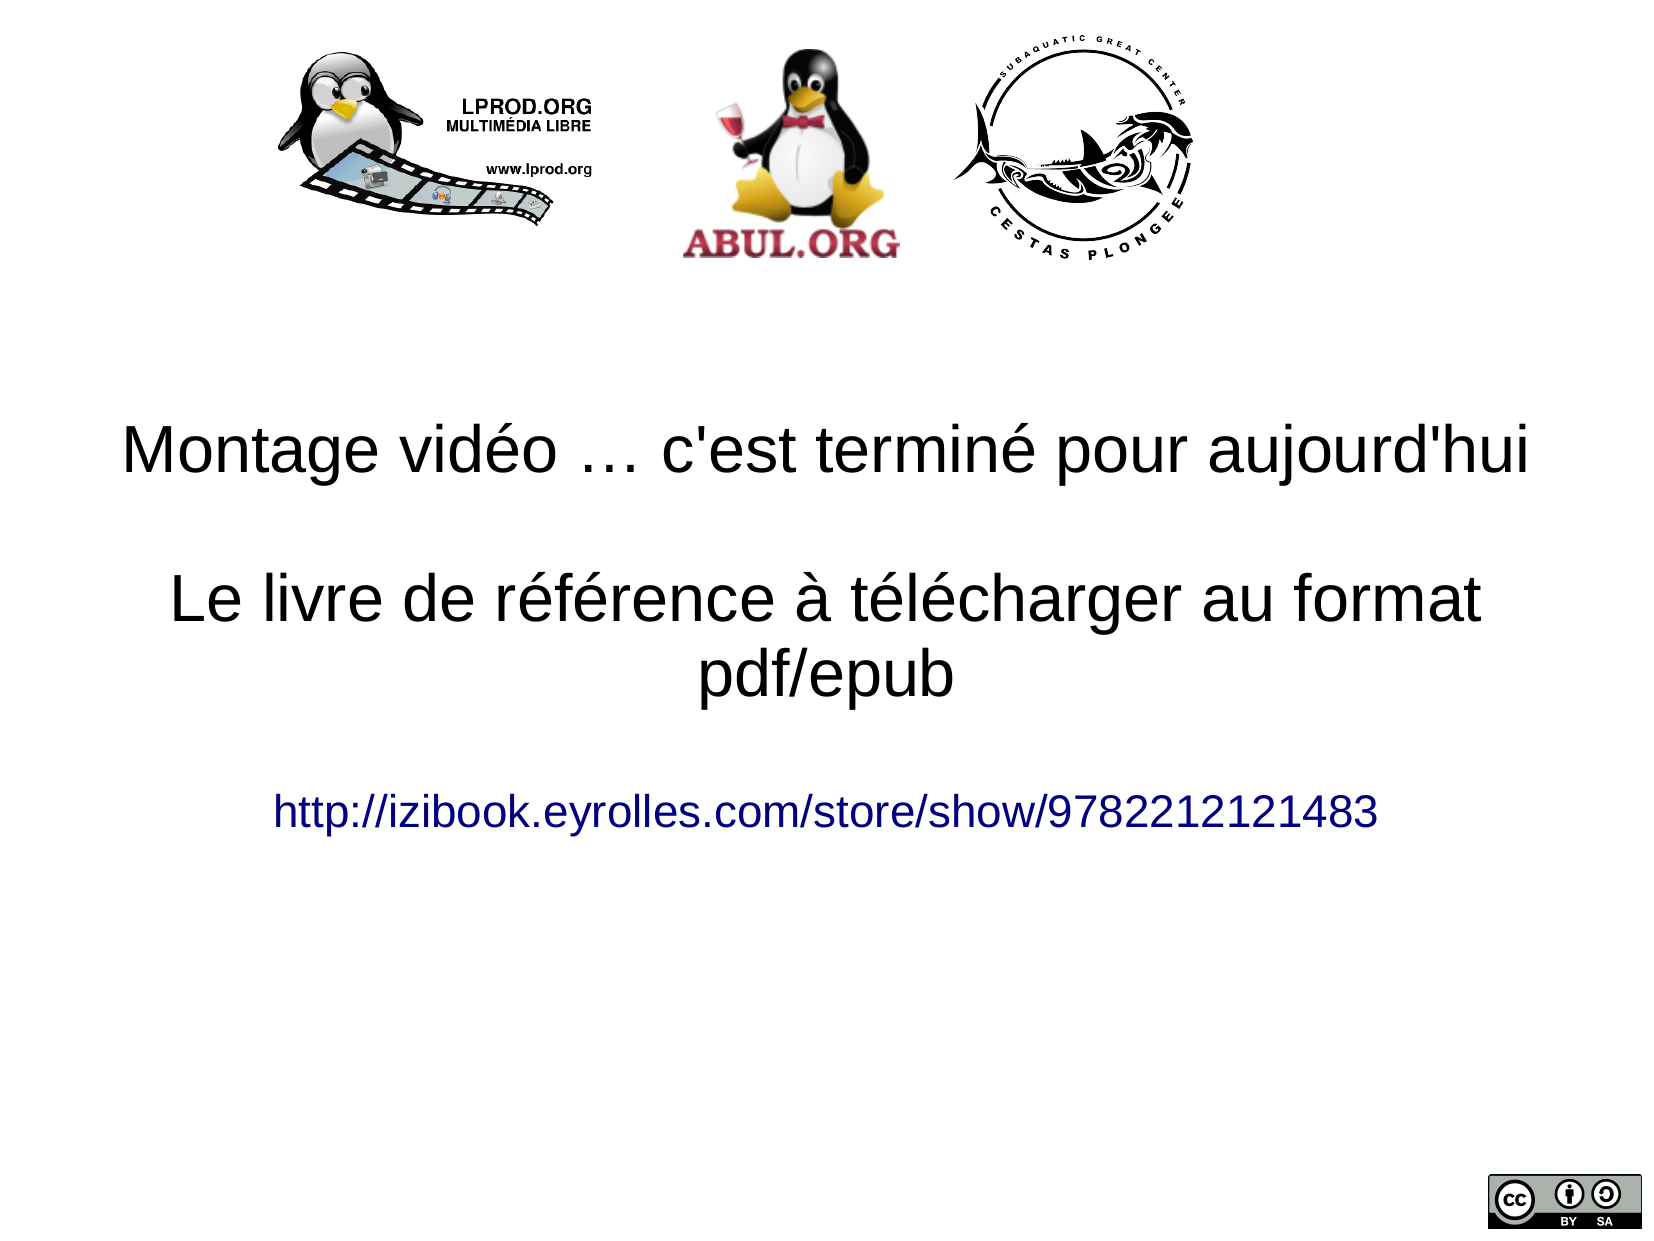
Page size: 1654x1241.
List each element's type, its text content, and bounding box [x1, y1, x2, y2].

picture [683, 49, 900, 258]
picture [1488, 1174, 1642, 1229]
picture [276, 50, 603, 258]
subtitle Montage vidéo … c'est terminé pour aujourd'hui Le livre de référence à télécharger au format pdf/epub http://izibook.eyrolles.com/store/show/9782212121483 [82, 290, 1571, 1010]
picture [953, 35, 1193, 260]
